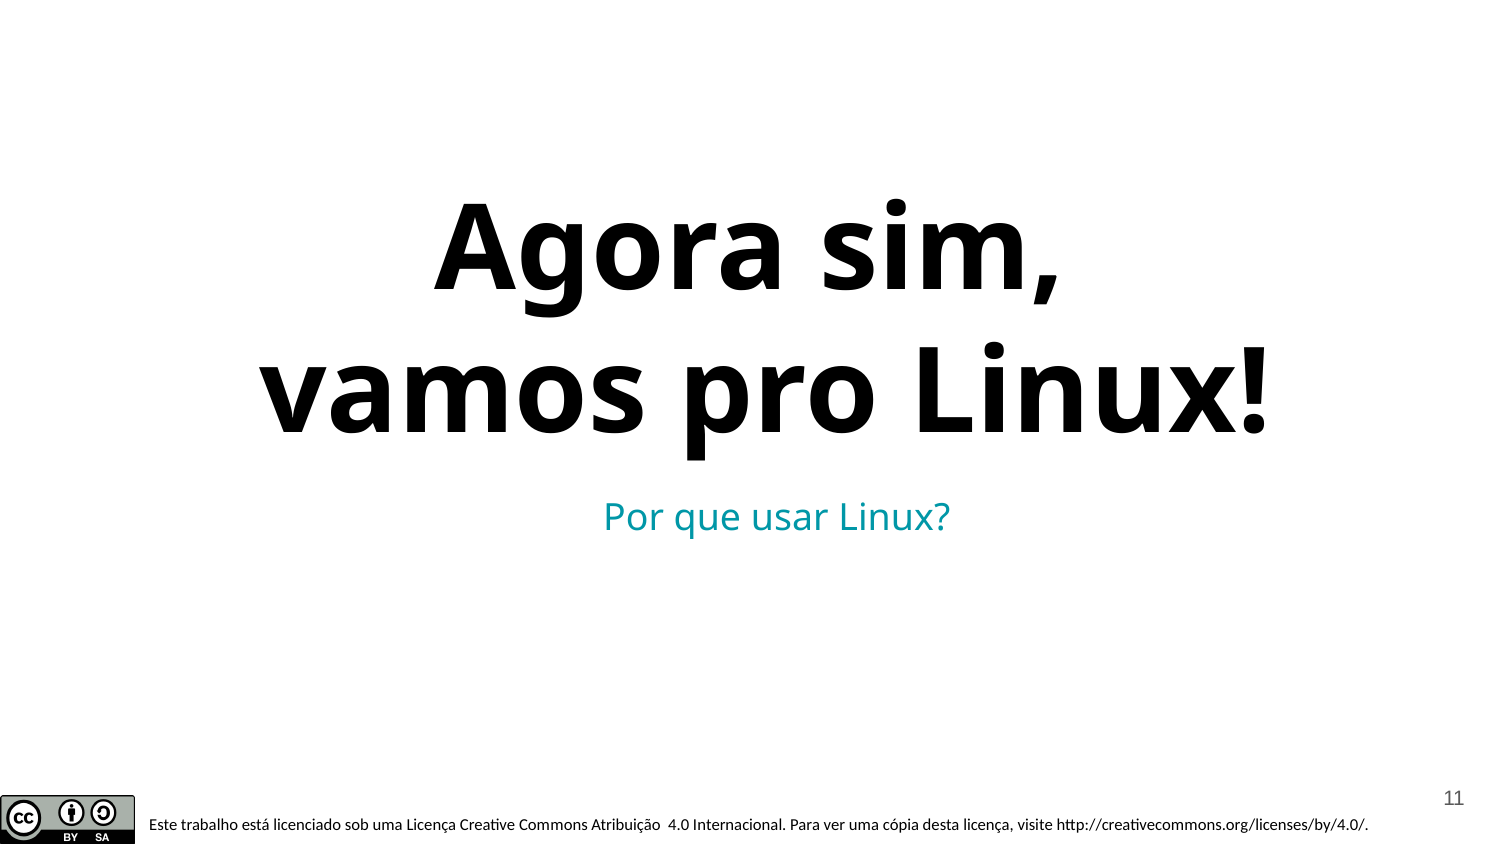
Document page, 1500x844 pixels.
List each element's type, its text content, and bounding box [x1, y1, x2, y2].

text_box Este trabalho está licenciado sob uma Licença Creative Commons Atribuição 4.0 Internacional. Para ver uma cópia desta licença, visite http://creativecommons.org/licenses/by/4.0/. [135, 795, 1500, 844]
picture [0, 795, 135, 844]
slide_number <number> [1389, 764, 1480, 795]
list Por que usar Linux? [477, 477, 1077, 566]
title Agora sim, vamos pro Linux! [51, 156, 1449, 506]
